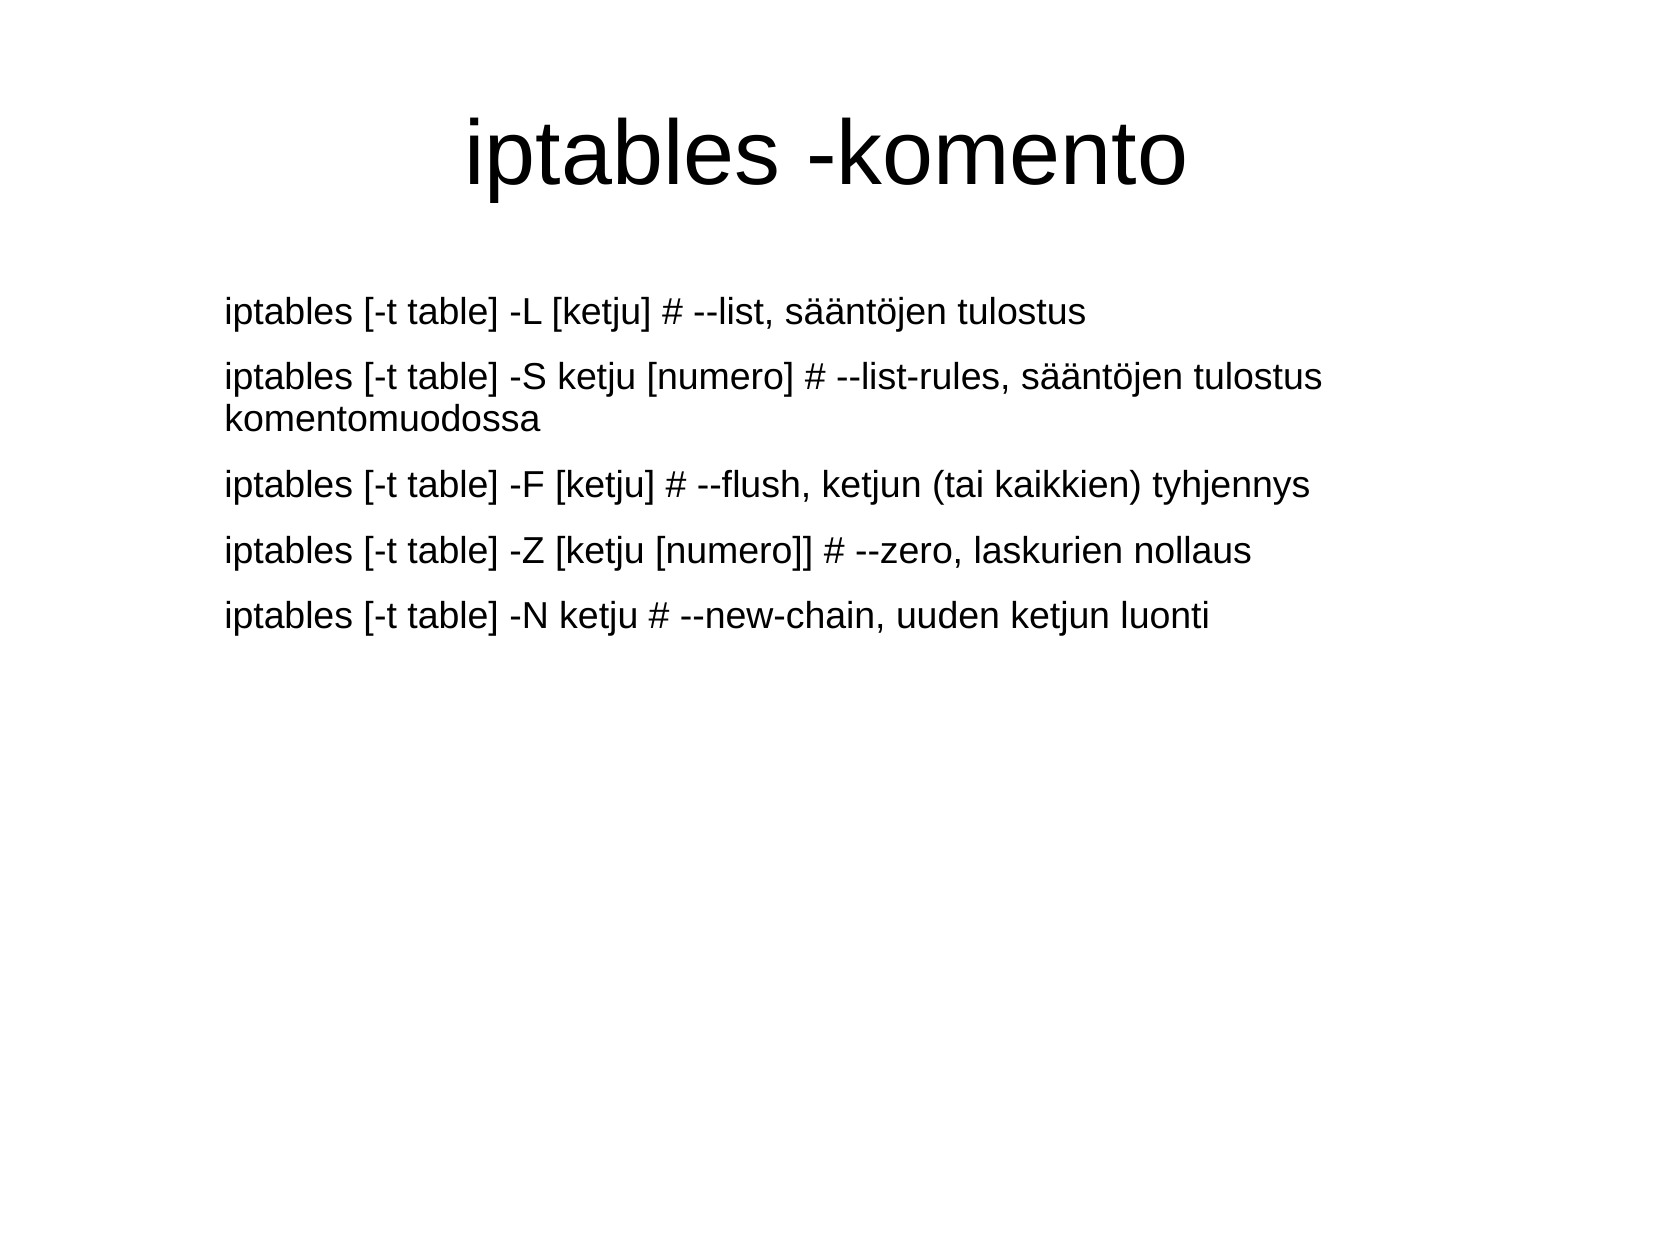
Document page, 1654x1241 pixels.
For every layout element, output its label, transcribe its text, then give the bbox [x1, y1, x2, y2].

title iptables -komento [82, 49, 1571, 257]
list iptables [-t table] -L [ketju] # --list, sääntöjen tulostus iptables [-t table] -S ketju [numero] # --list-rules, sääntöjen tulostus komentomuodossa iptables [-t table] -F [ketju] # --flush, ketjun (tai kaikkien) tyhjennys iptables [-t table] -Z [ketju [numero]] # --zero, laskurien nollaus iptables [-t table] -N ketju # --new-chain, uuden ketjun luonti [82, 290, 1571, 1010]
